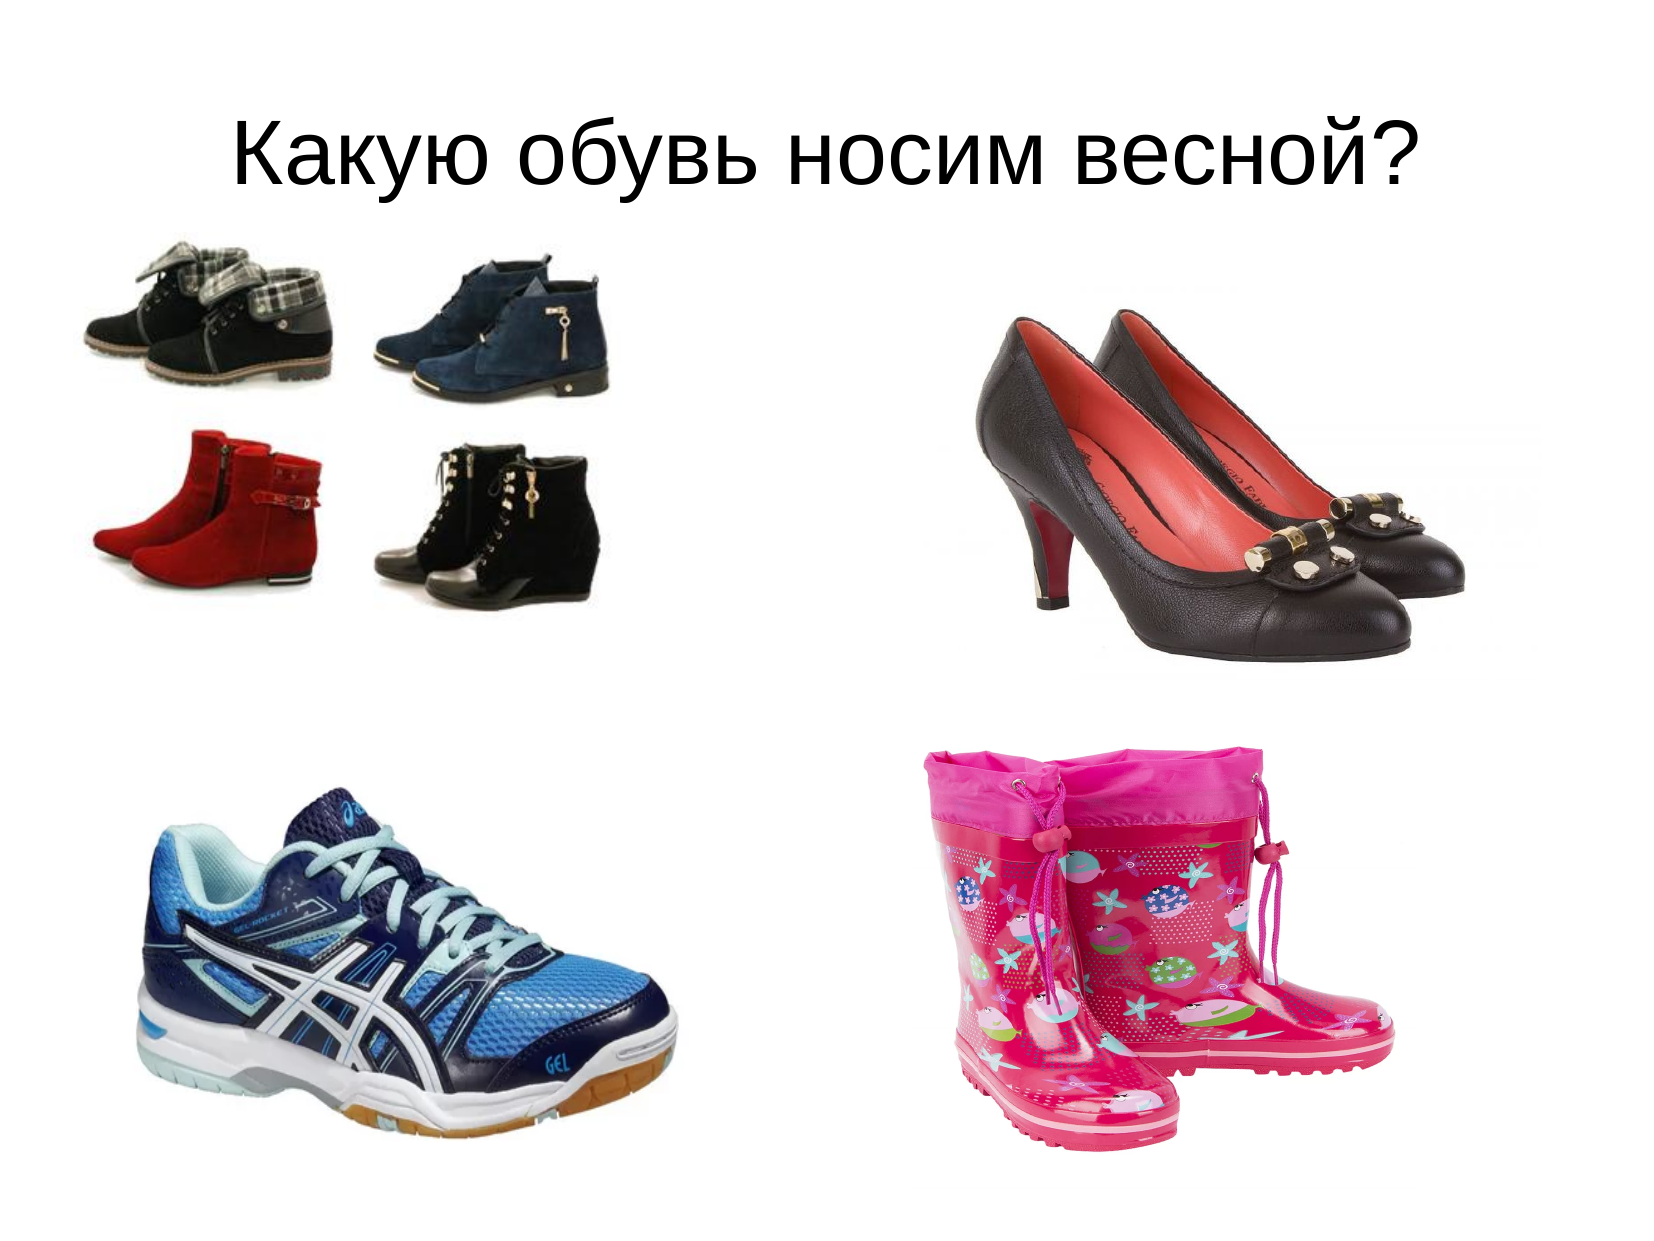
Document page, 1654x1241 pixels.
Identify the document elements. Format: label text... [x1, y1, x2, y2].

picture [908, 708, 1418, 1189]
title Какую обувь носим весной? [82, 56, 1571, 250]
picture [106, 767, 709, 1159]
picture [73, 232, 621, 621]
picture [915, 265, 1541, 680]
